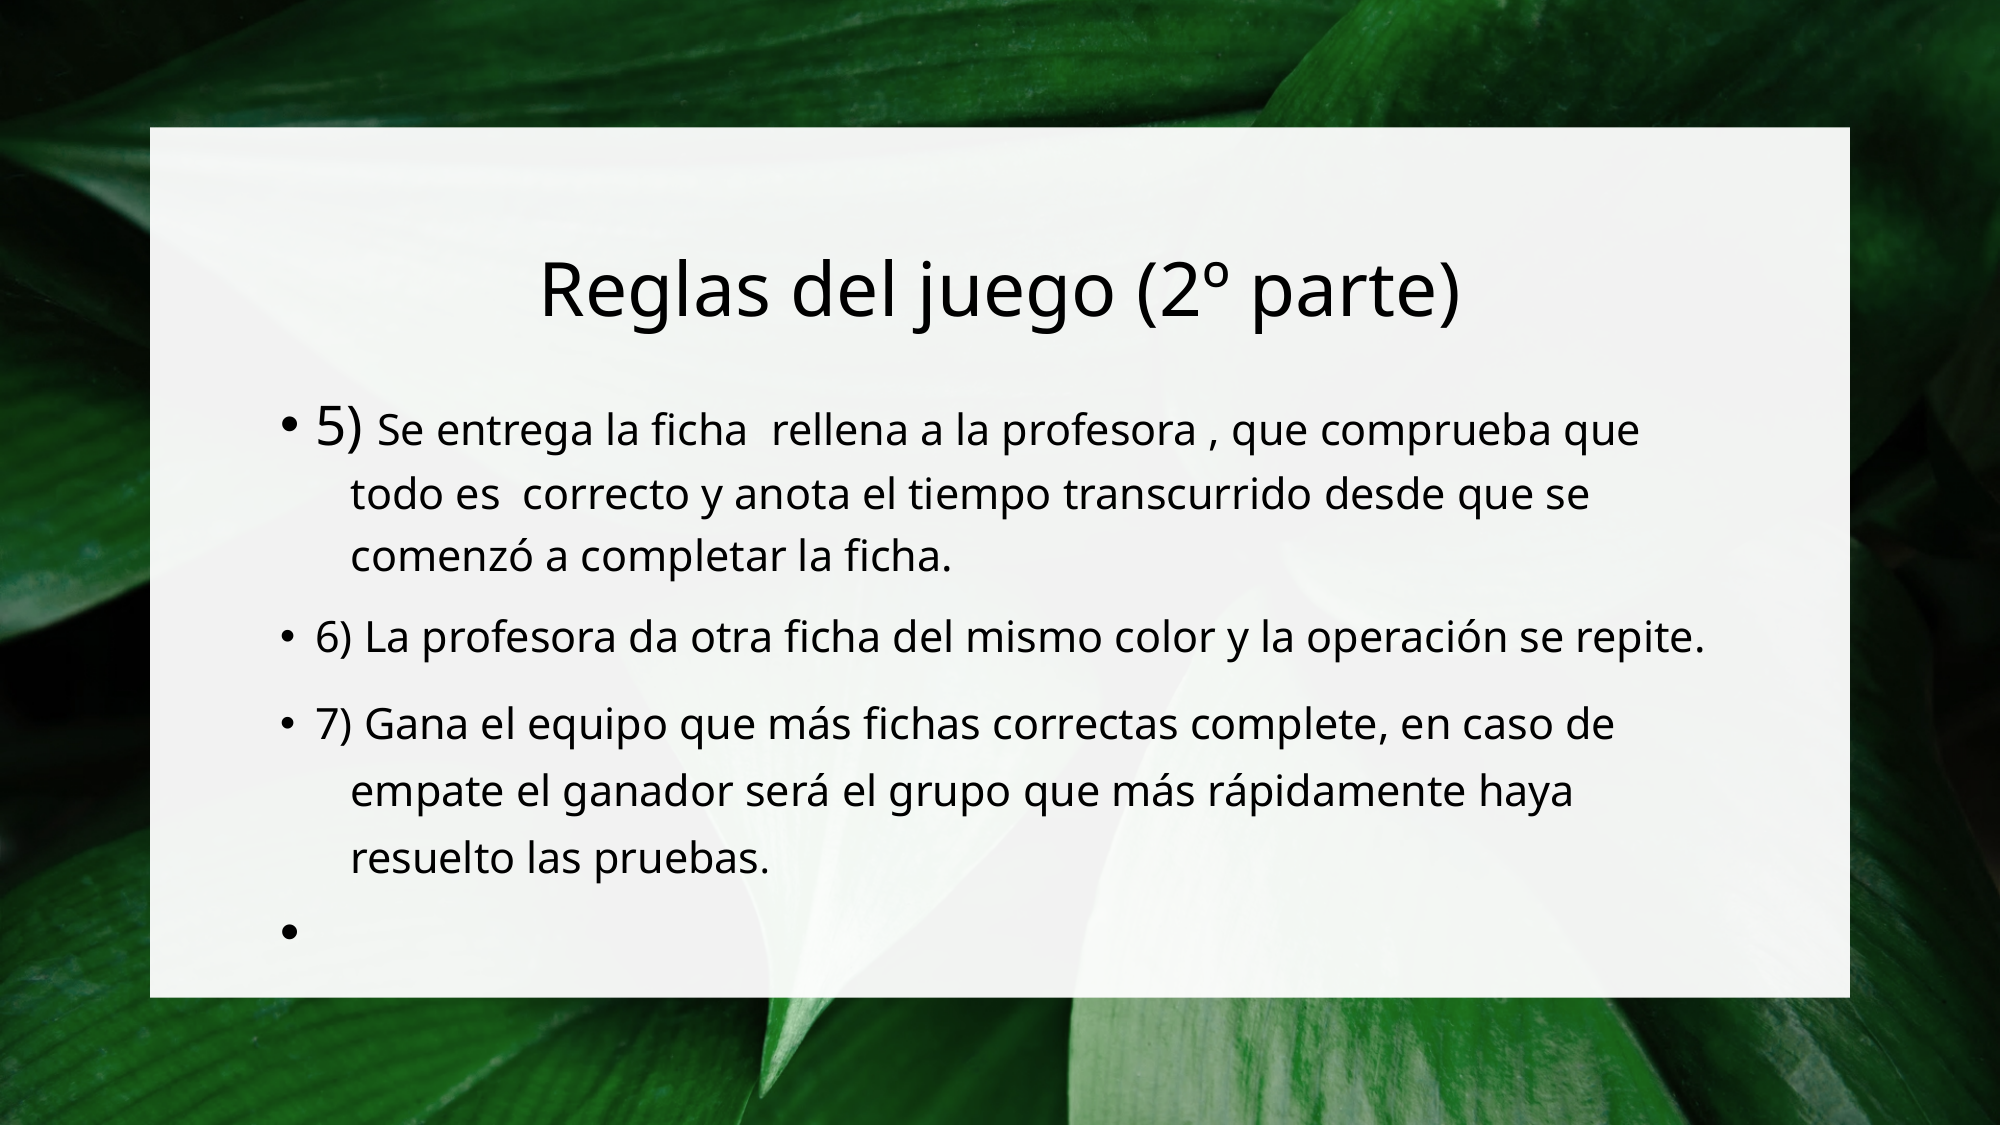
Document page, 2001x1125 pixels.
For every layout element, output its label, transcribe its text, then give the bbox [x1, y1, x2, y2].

title Reglas del juego (2º parte) [265, 163, 1735, 340]
list 5) Se entrega la ficha rellena a la profesora , que comprueba que todo es correcto y anota el tiempo transcurrido desde que se comenzó a completar la ficha. 6) La profesora da otra ficha del mismo color y la operación se repite. 7) Gana el equipo que más fichas correctas complete, en caso de empate el ganador será el grupo que más rápidamente haya resuelto las pruebas. [265, 370, 1735, 952]
picture [1648, 773, 1987, 1112]
